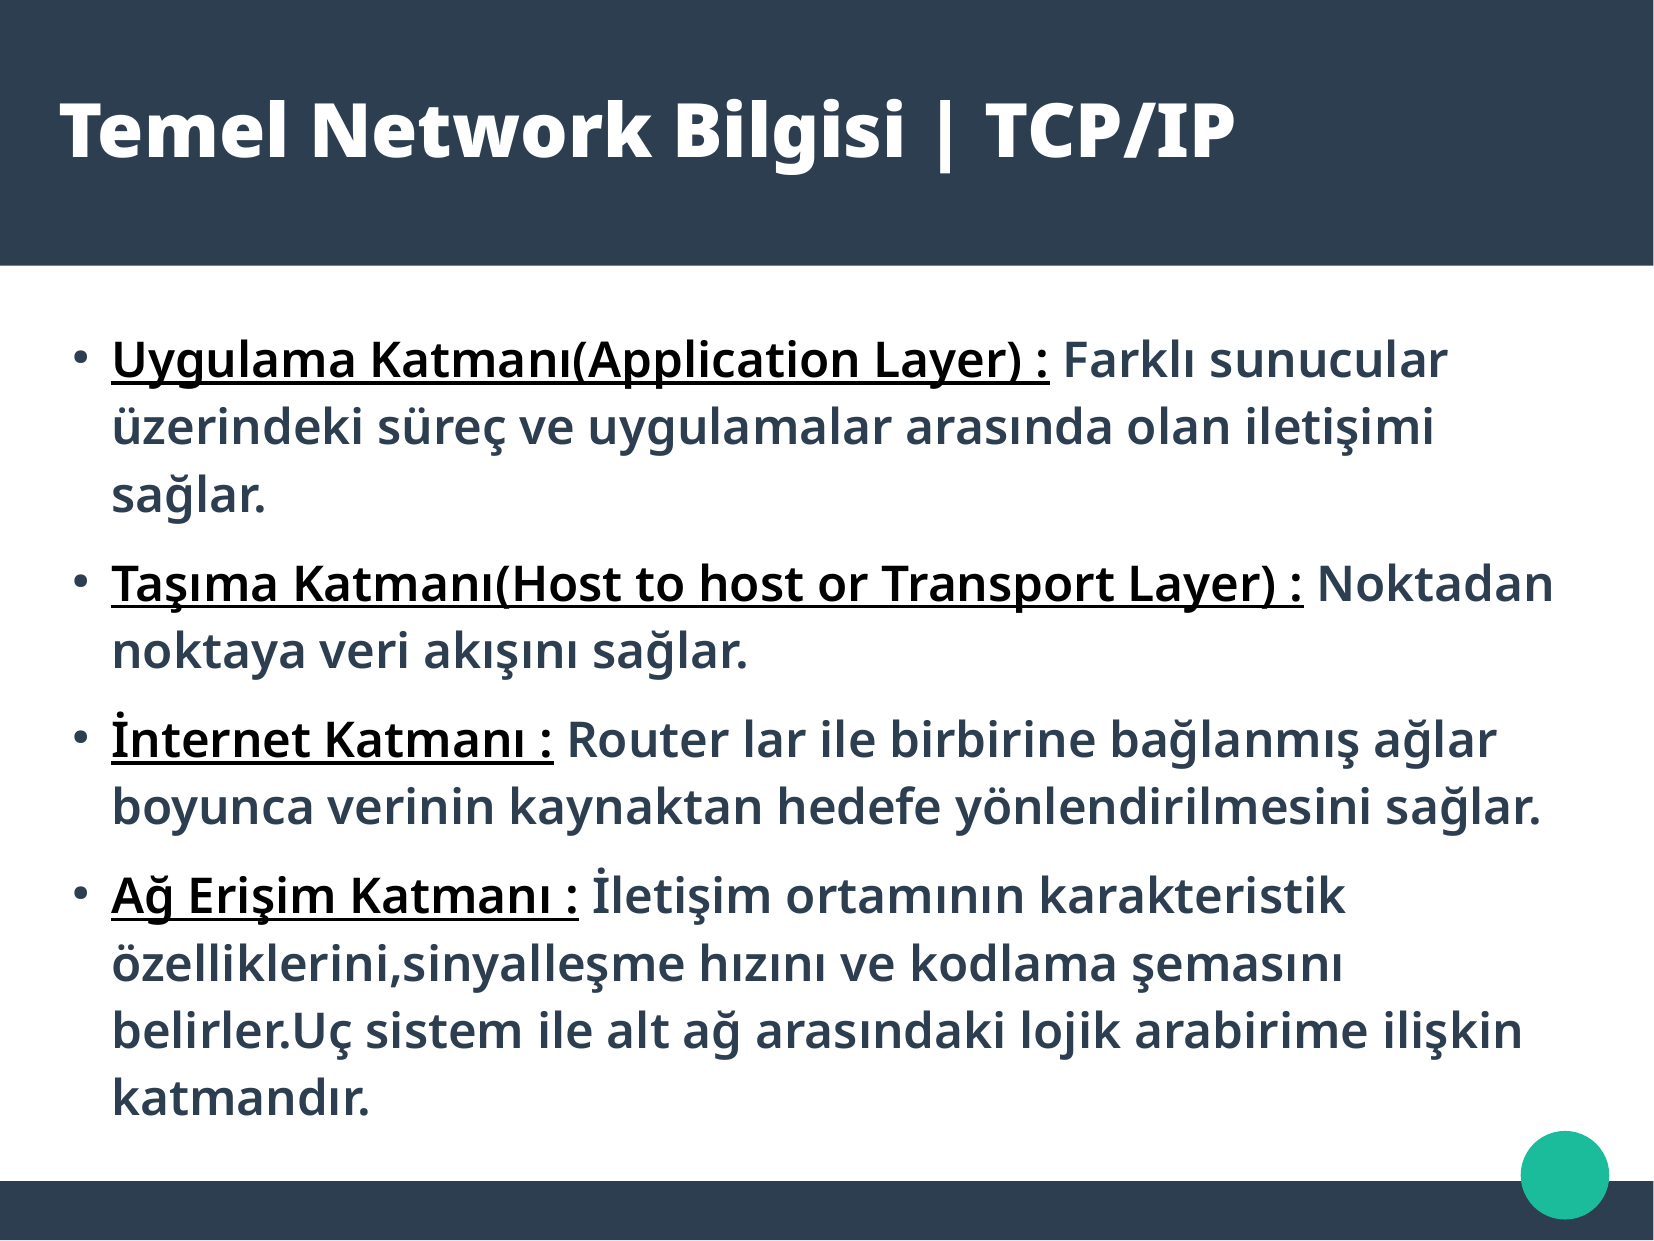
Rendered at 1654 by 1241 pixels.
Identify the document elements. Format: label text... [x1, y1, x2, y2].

list Uygulama Katmanı(Application Layer) : Farklı sunucular üzerindeki süreç ve uygulamalar arasında olan iletişimi sağlar. Taşıma Katmanı(Host to host or Transport Layer) : Noktadan noktaya veri akışını sağlar. İnternet Katmanı : Router lar ile birbirine bağlanmış ağlar boyunca verinin kaynaktan hedefe yönlendirilmesini sağlar. Ağ Erişim Katmanı : İletişim ortamının karakteristik özelliklerini,sinyalleşme hızını ve kodlama şemasını belirler.Uç sistem ile alt ağ arasındaki lojik arabirime ilişkin katmandır. [59, 324, 1595, 1152]
title Temel Network Bilgisi | TCP/IP [59, 49, 1595, 207]
